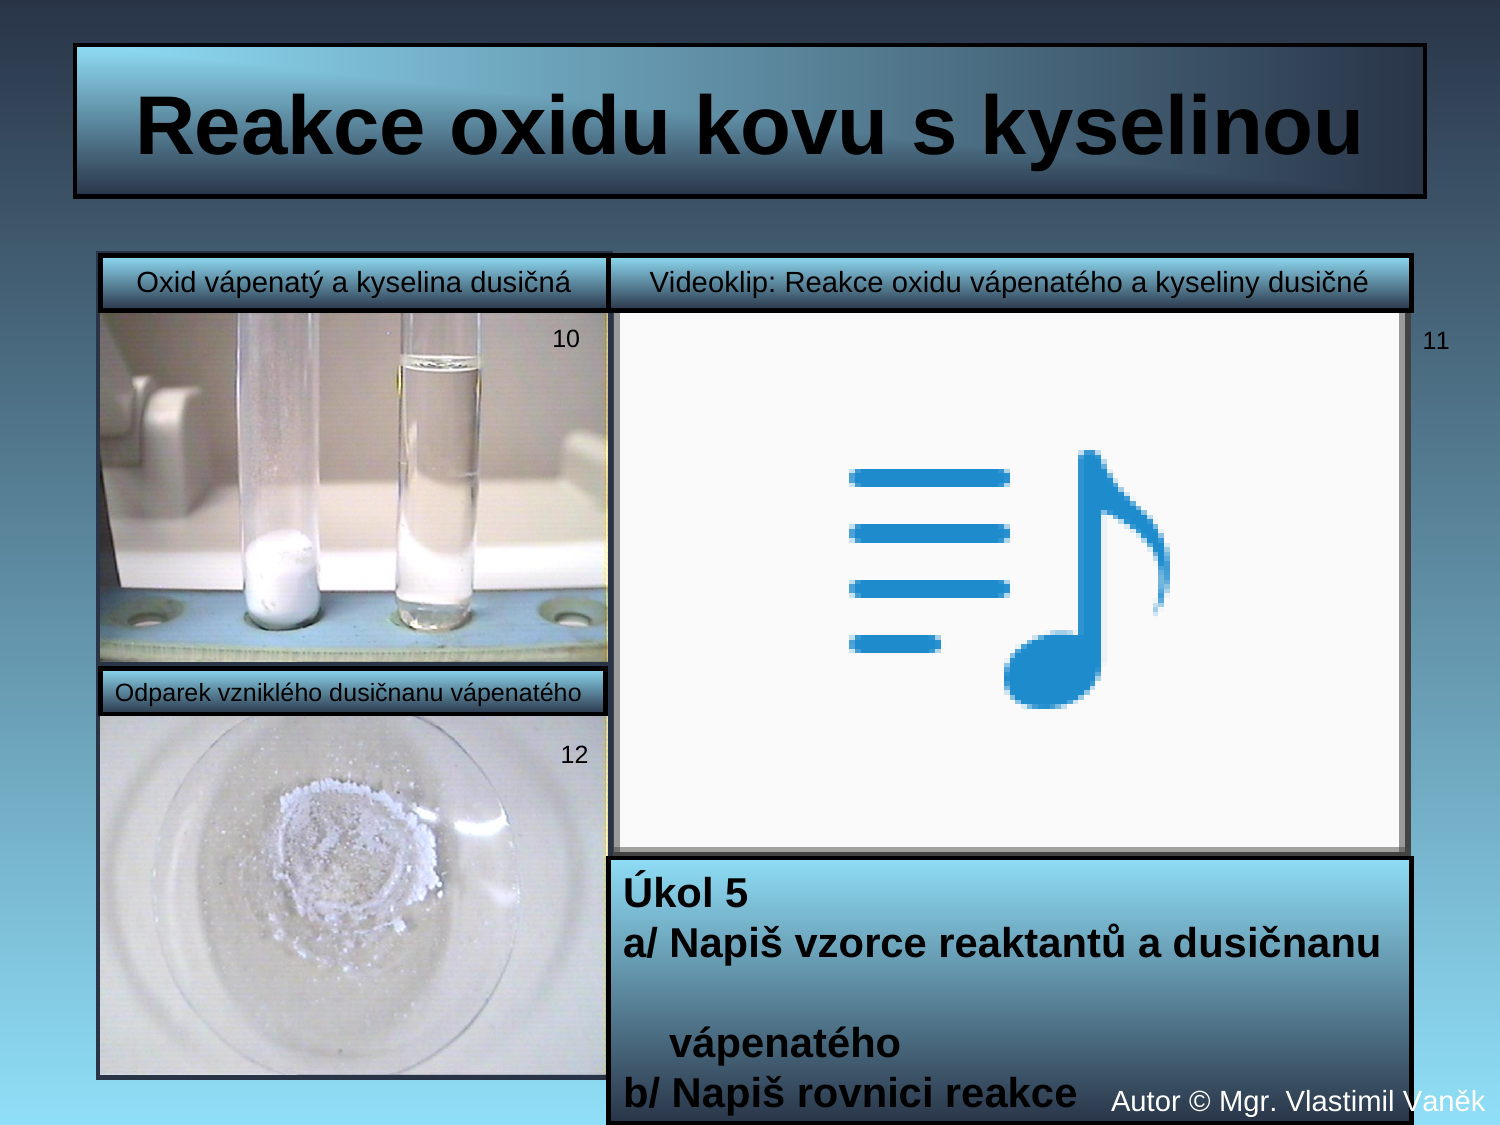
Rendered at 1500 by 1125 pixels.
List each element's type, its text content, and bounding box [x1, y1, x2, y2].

text_box [100, 668, 609, 1076]
text_box Úkol 5 a/ Napiš vzorce reaktantů a dusičnanu vápenatého b/ Napiš rovnici reakce [608, 857, 1412, 1124]
text_box [613, 311, 1412, 857]
text_box Odparek vzniklého dusičnanu vápenatého [100, 668, 606, 715]
text_box Autor © Mgr. Vlastimil Vaněk [1096, 1074, 1500, 1125]
text_box 11 [1407, 316, 1466, 363]
title Reakce oxidu kovu s kyselinou [75, 45, 1426, 197]
text_box 10 [537, 314, 596, 360]
text_box Videoklip: Reakce oxidu vápenatého a kyseliny dusičné [608, 255, 1412, 311]
text_box [100, 311, 609, 662]
text_box Oxid vápenatý a kyselina dusičná [100, 255, 608, 311]
text_box 12 [545, 731, 604, 777]
